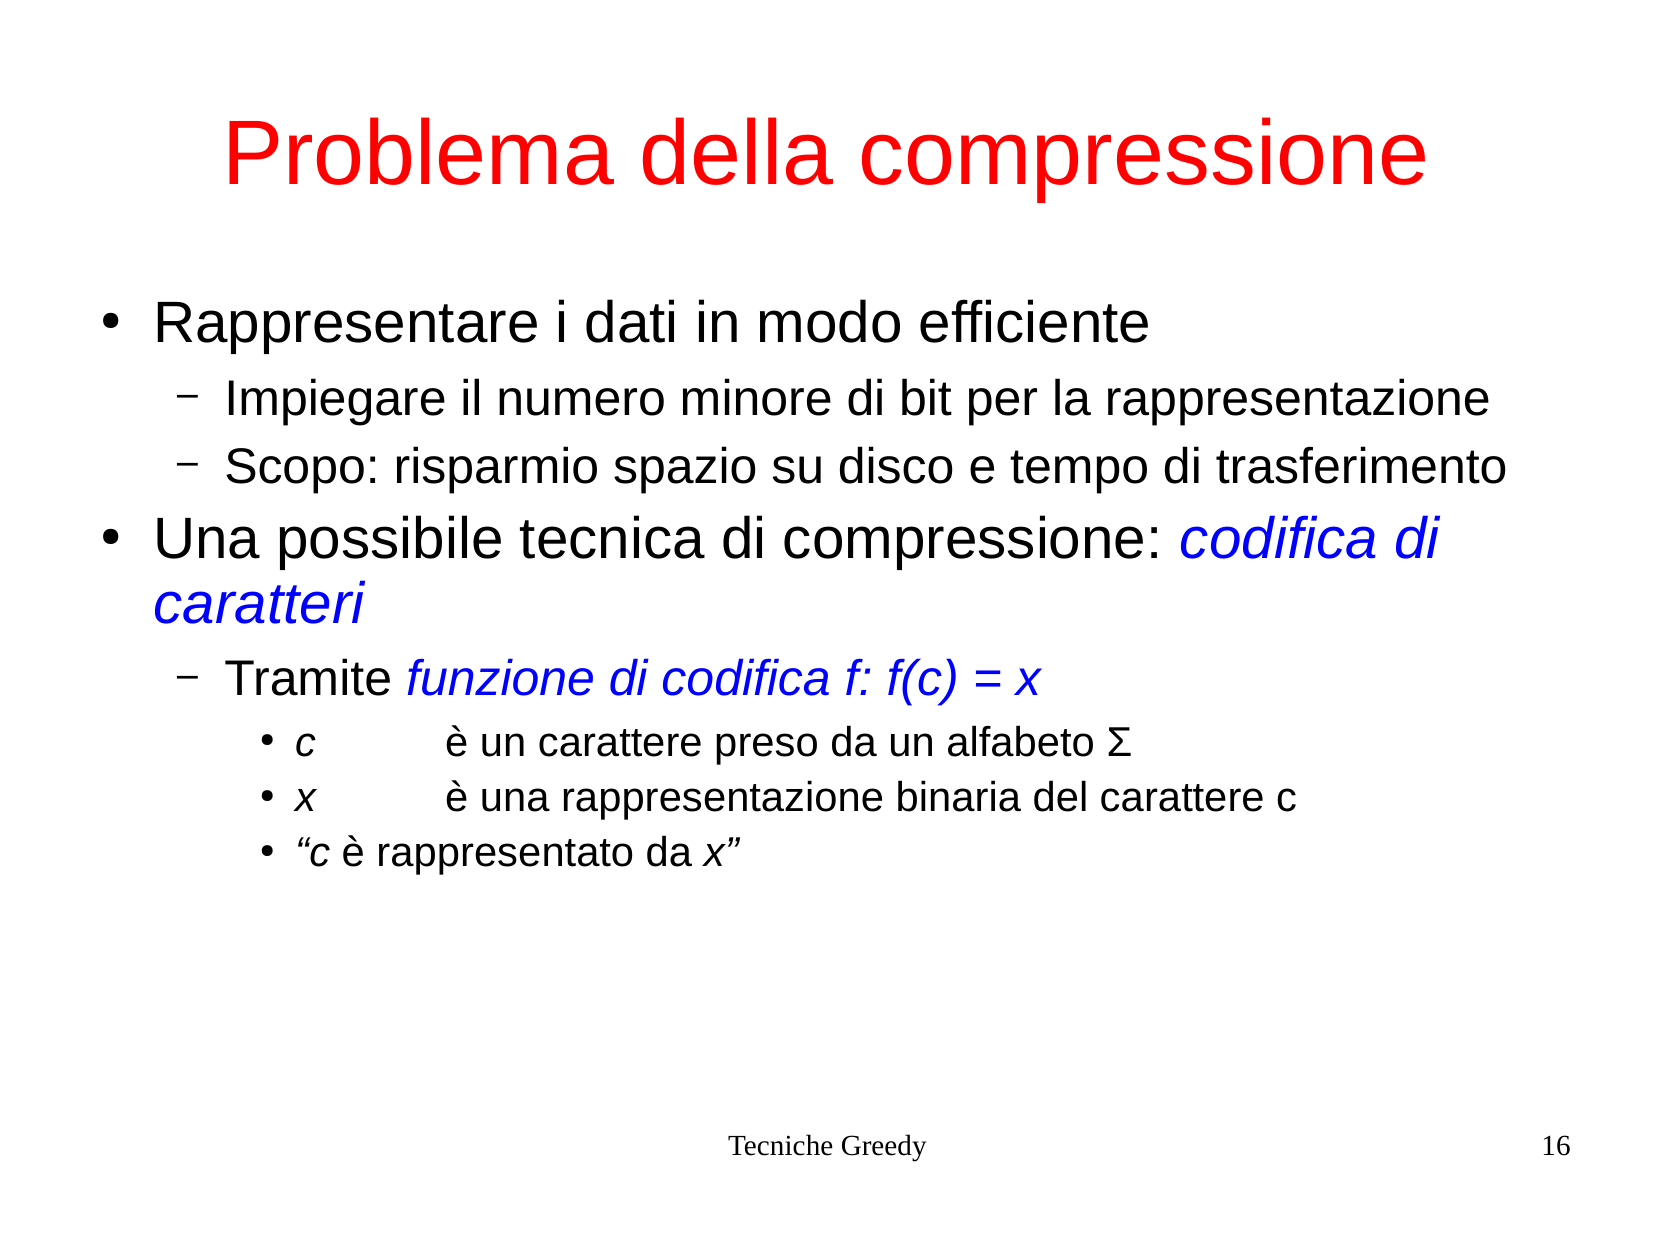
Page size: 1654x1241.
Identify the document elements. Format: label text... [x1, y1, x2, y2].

title Problema della compressione [82, 49, 1571, 257]
list Rappresentare i dati in modo efficiente Impiegare il numero minore di bit per la rappresentazione Scopo: risparmio spazio su disco e tempo di trasferimento Una possibile tecnica di compressione: codifica di caratteri Tramite funzione di codifica f: f(c) = x c è un carattere preso da un alfabeto Σ x è una rappresentazione binaria del carattere c “c è rappresentato da x” [82, 290, 1571, 1109]
